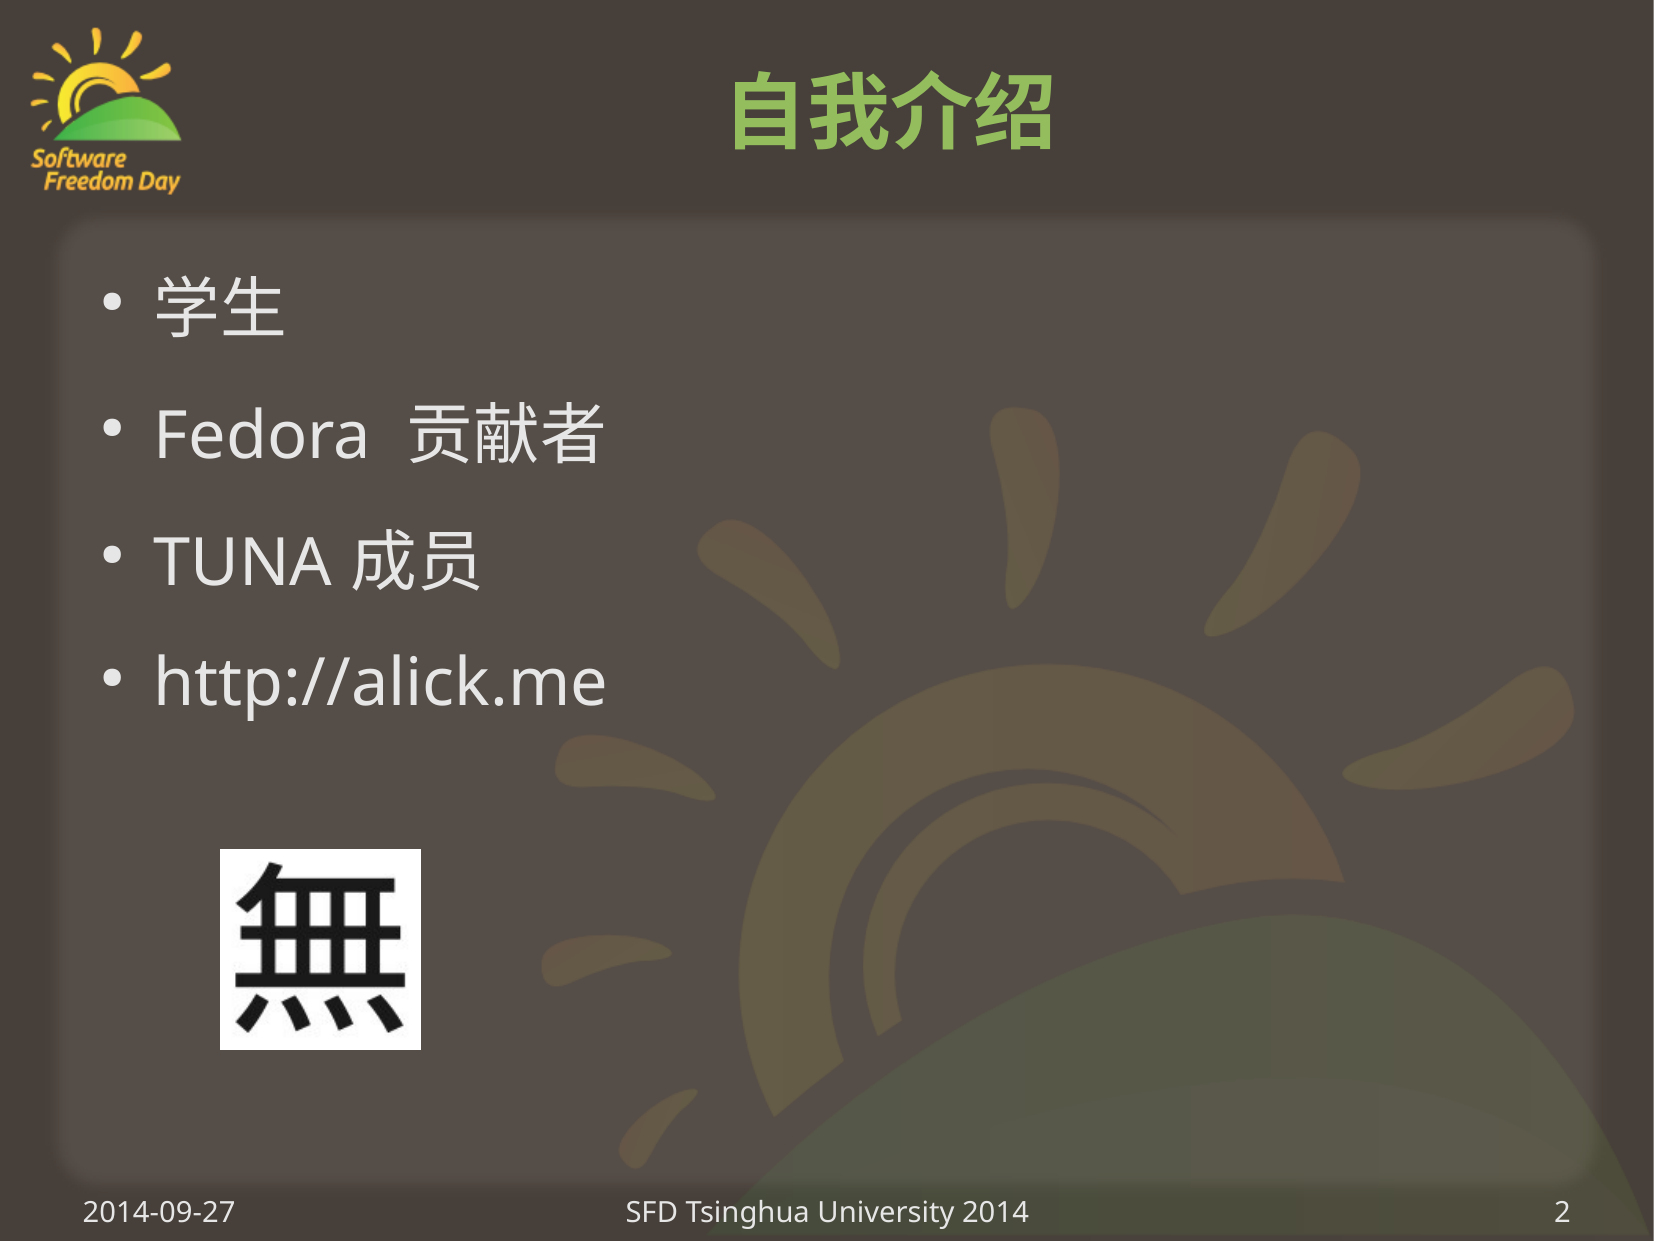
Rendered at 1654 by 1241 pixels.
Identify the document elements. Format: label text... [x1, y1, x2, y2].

list 学生 Fedora 贡献者 TUNA成员 http://alick.me [82, 255, 1571, 975]
picture [0, 0, 1654, 1241]
title 自我介绍 [210, 9, 1571, 205]
